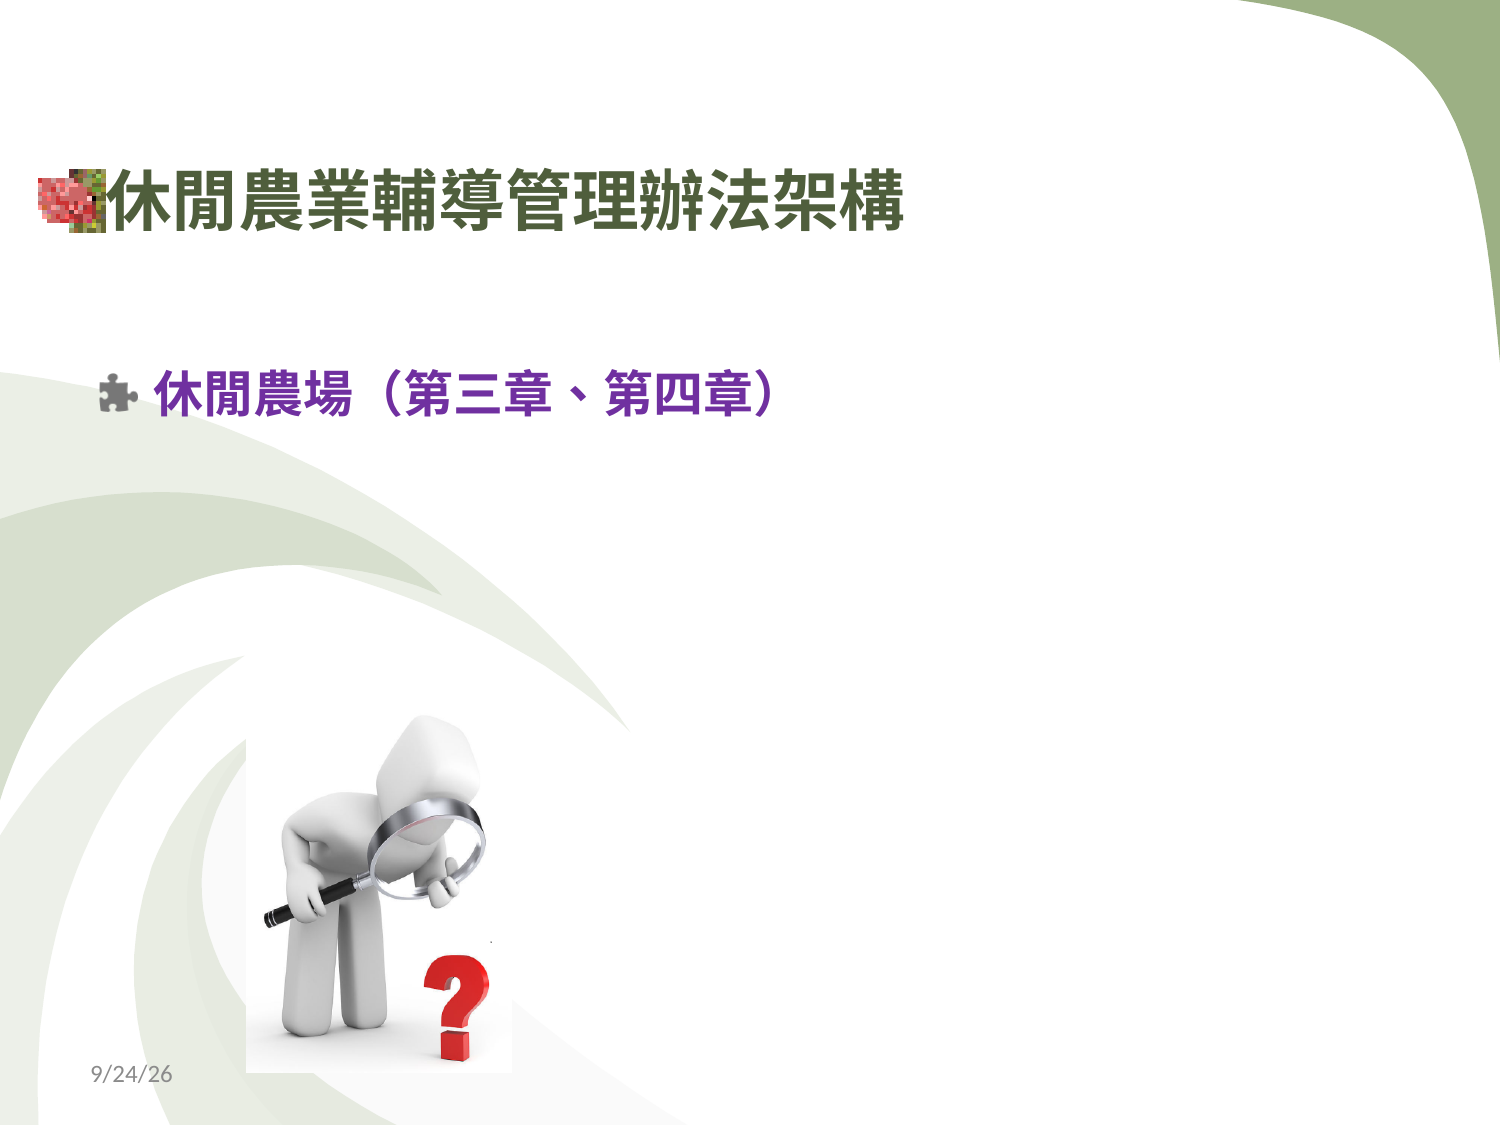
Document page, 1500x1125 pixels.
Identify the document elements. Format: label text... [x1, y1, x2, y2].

list 休閒農場（第三章、第四章） [82, 304, 891, 814]
slide_number 11/8/18 [75, 1042, 425, 1103]
chart [246, 814, 512, 1073]
title 休閒農業輔導管理辦法架構 [23, 105, 1010, 293]
